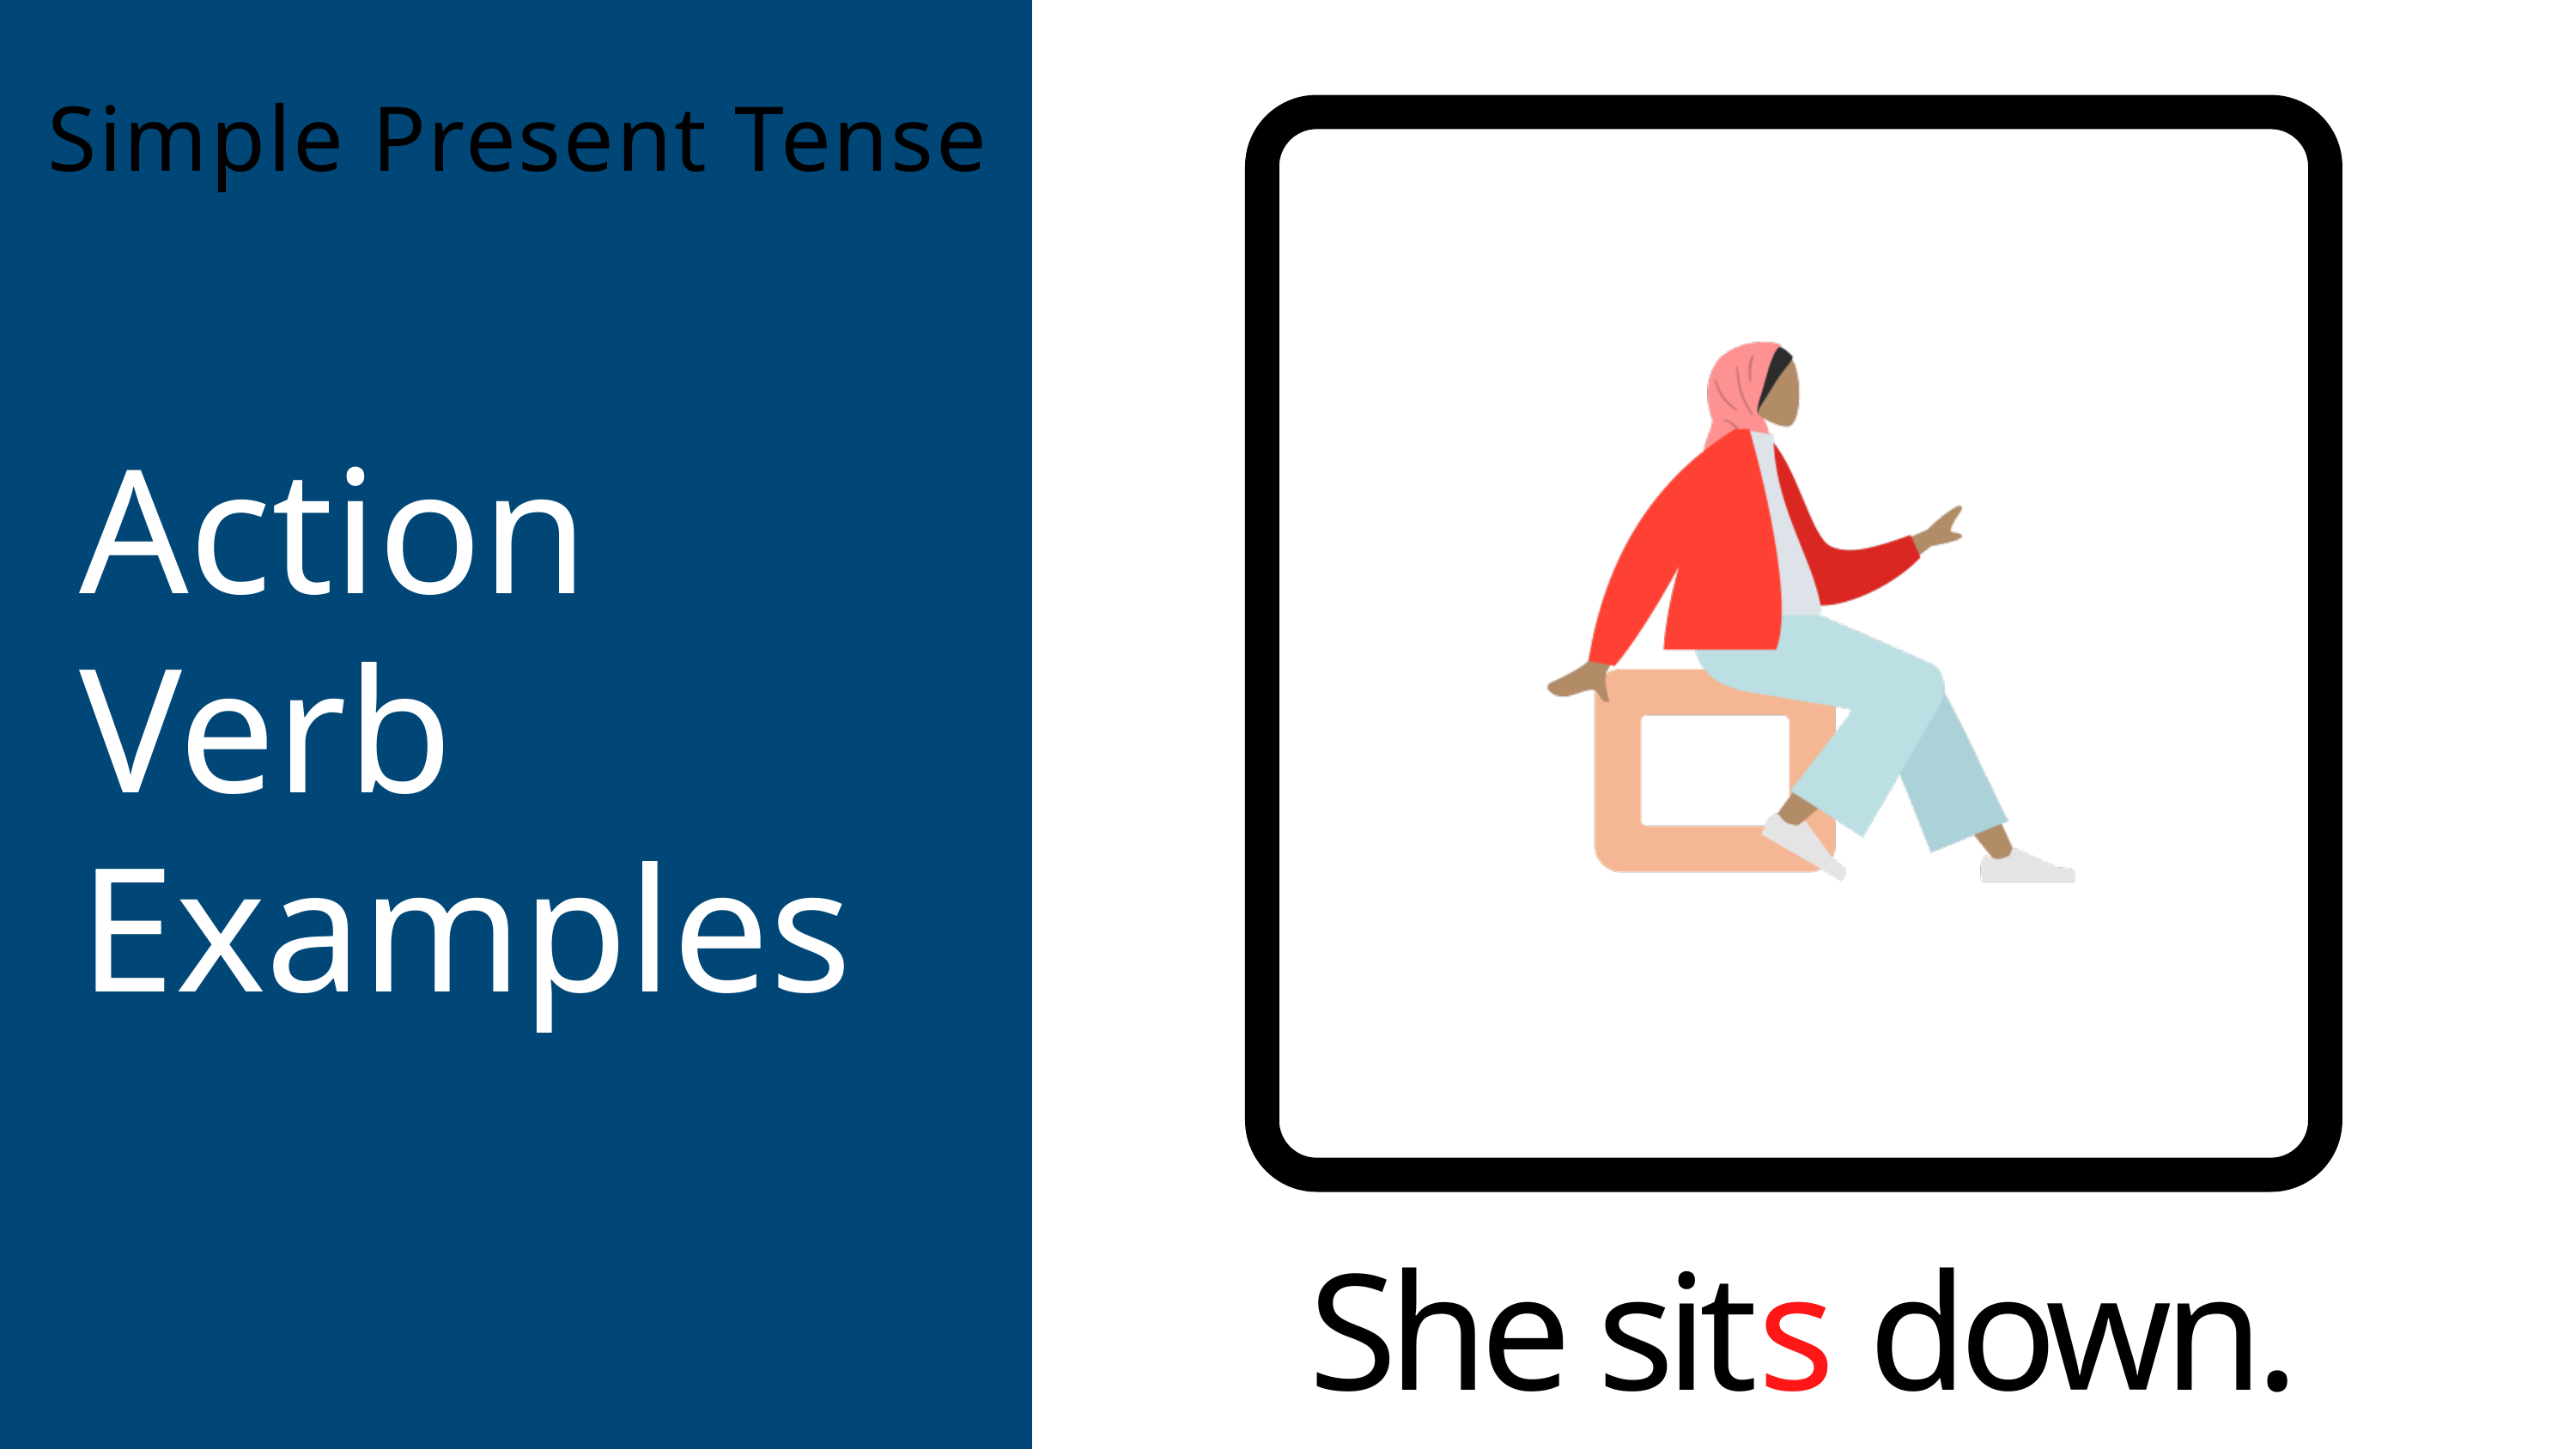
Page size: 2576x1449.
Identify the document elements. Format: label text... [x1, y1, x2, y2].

text_box She sits down. [1032, 1213, 2576, 1422]
text_box Simple Present Tense [45, 64, 991, 311]
text_box [0, 0, 1032, 1449]
text_box Action Verb Examples [79, 428, 957, 1026]
text_box [1244, 94, 2342, 1192]
picture [1509, 295, 2079, 991]
